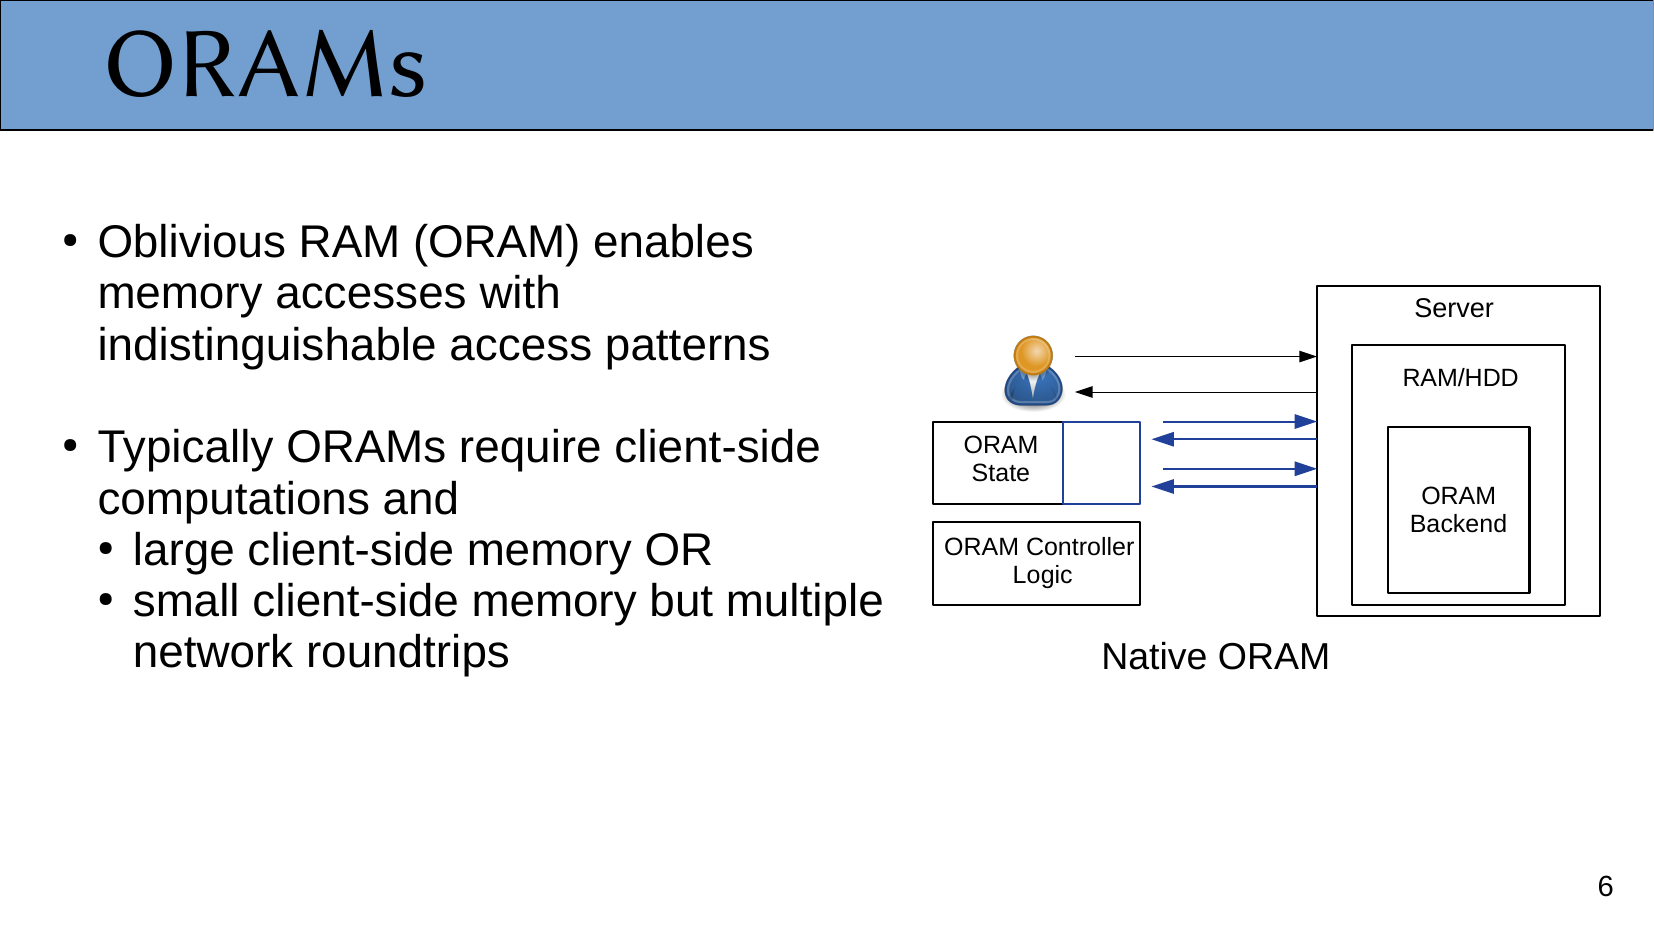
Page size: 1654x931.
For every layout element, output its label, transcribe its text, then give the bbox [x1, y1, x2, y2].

text_box Server [1399, 285, 1613, 331]
text_box ORAM Backend [1387, 474, 1530, 546]
text_box Oblivious RAM (ORAM) enables memory accesses with indistinguishable access patterns Typically ORAMs require client-side computations and large client-side memory OR small client-side memory but multiple network roundtrips [47, 208, 922, 686]
text_box RAM/HDD [1387, 356, 1554, 400]
text_box [933, 421, 1140, 505]
text_box ORAM Controller Logic [862, 525, 1217, 617]
text_box [1316, 285, 1601, 617]
text_box [0, 0, 88, 130]
text_box ORAMs [88, 0, 1512, 247]
picture [992, 332, 1075, 416]
text_box Native ORAM [1086, 628, 1536, 686]
text_box ORAM State [944, 423, 1058, 495]
text_box 6 [1582, 862, 1630, 910]
text_box [1512, 0, 1654, 130]
text_box [933, 521, 1140, 525]
